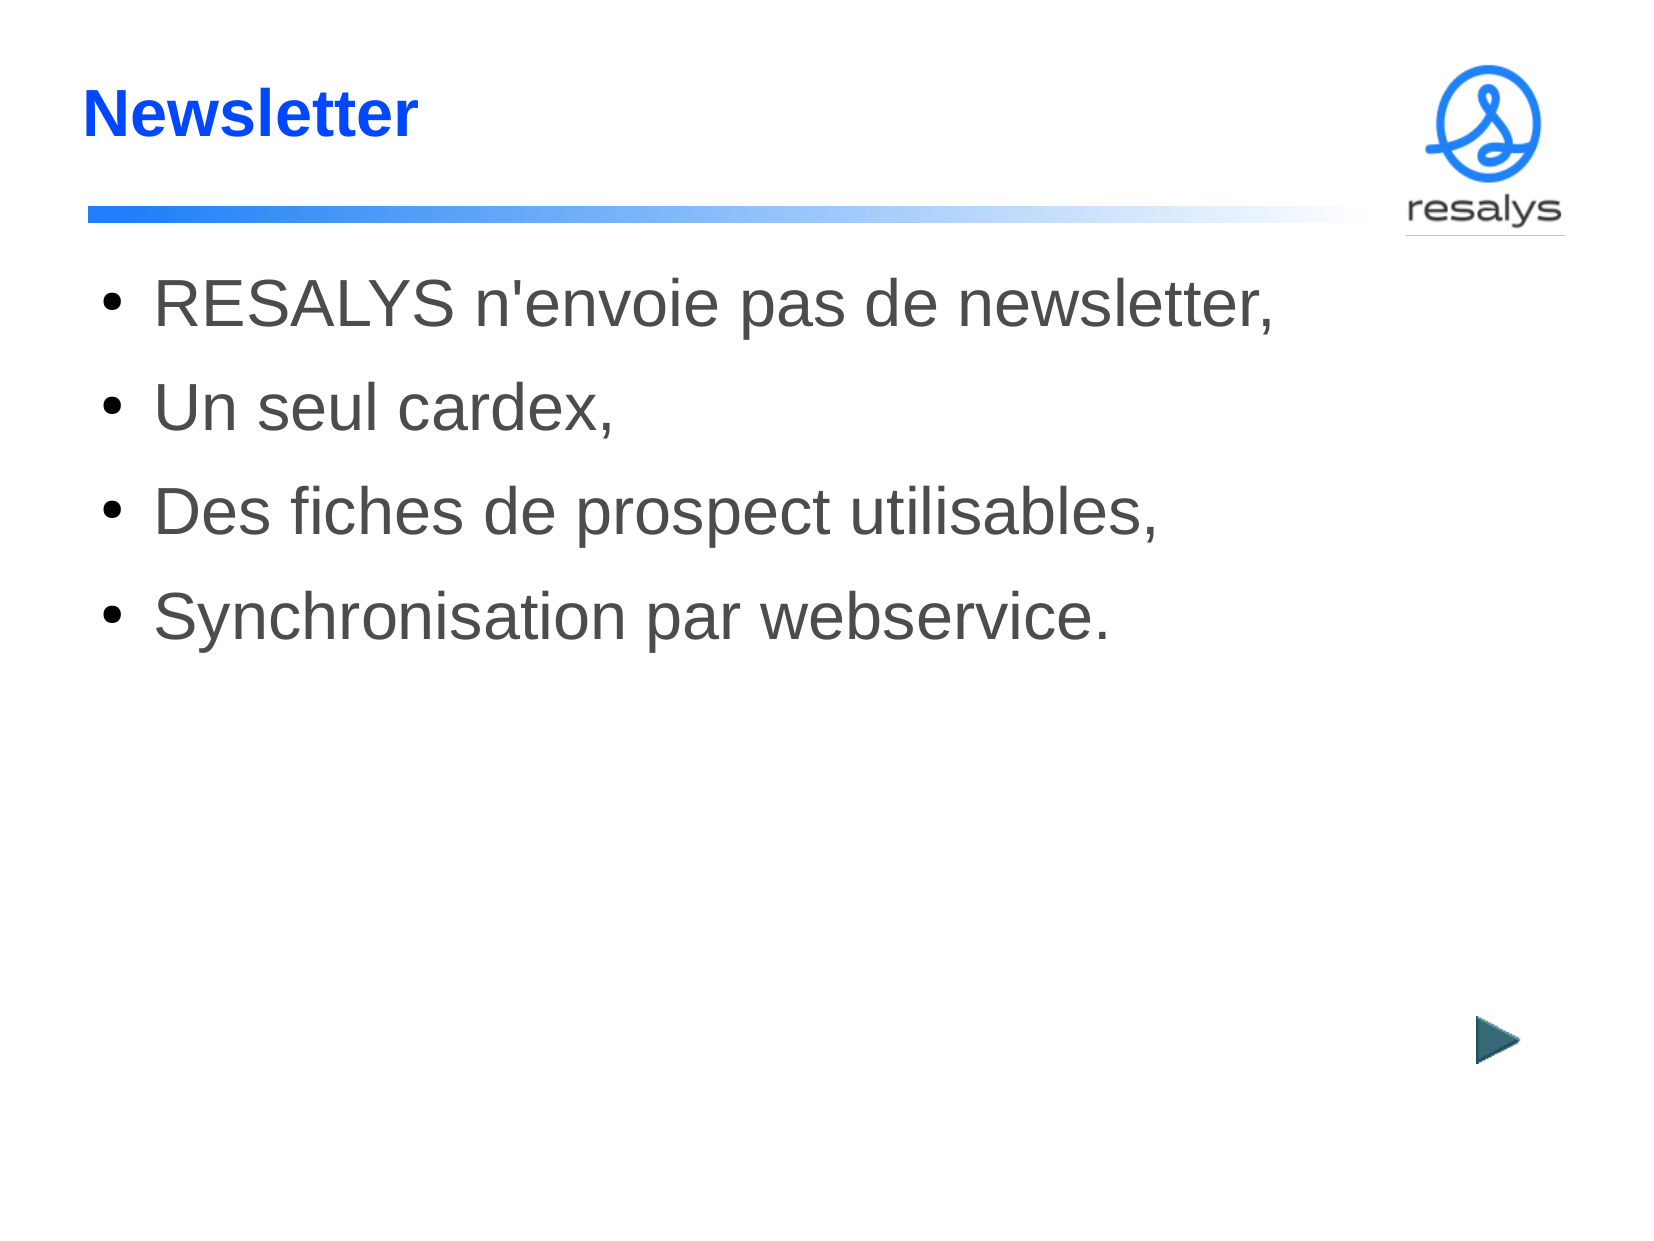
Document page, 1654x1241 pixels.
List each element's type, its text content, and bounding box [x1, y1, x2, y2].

list RESALYS n'envoie pas de newsletter, Un seul cardex, Des fiches de prospect utilisables, Synchronisation par webservice. [82, 265, 1571, 986]
picture [88, 58, 1565, 237]
title Newsletter [82, 49, 1359, 178]
picture [1476, 1016, 1524, 1064]
